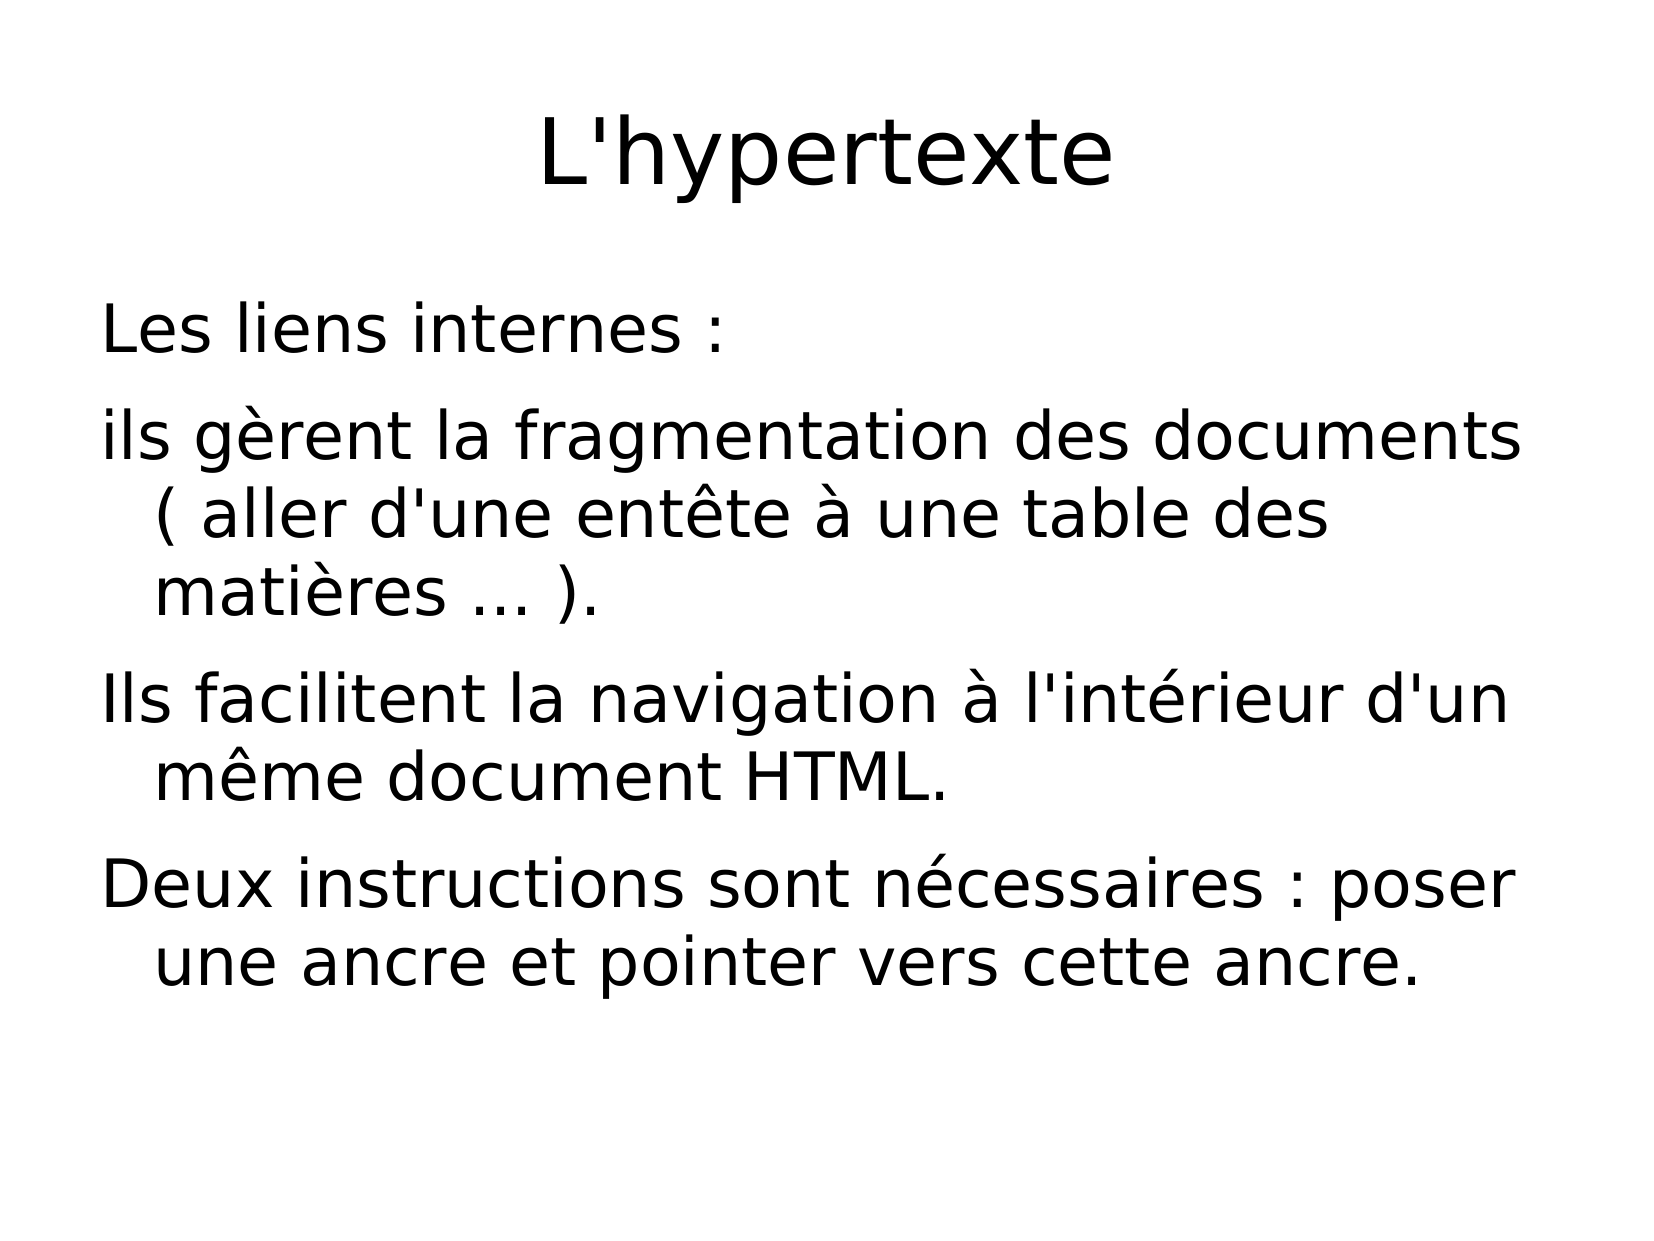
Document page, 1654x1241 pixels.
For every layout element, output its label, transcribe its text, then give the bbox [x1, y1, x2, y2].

list Les liens internes : ils gèrent la fragmentation des documents ( aller d'une entête à une table des matières ... ). Ils facilitent la navigation à l'intérieur d'un même document HTML. Deux instructions sont nécessaires : poser une ancre et pointer vers cette ancre. [82, 290, 1571, 1094]
title L'hypertexte [82, 49, 1571, 257]
